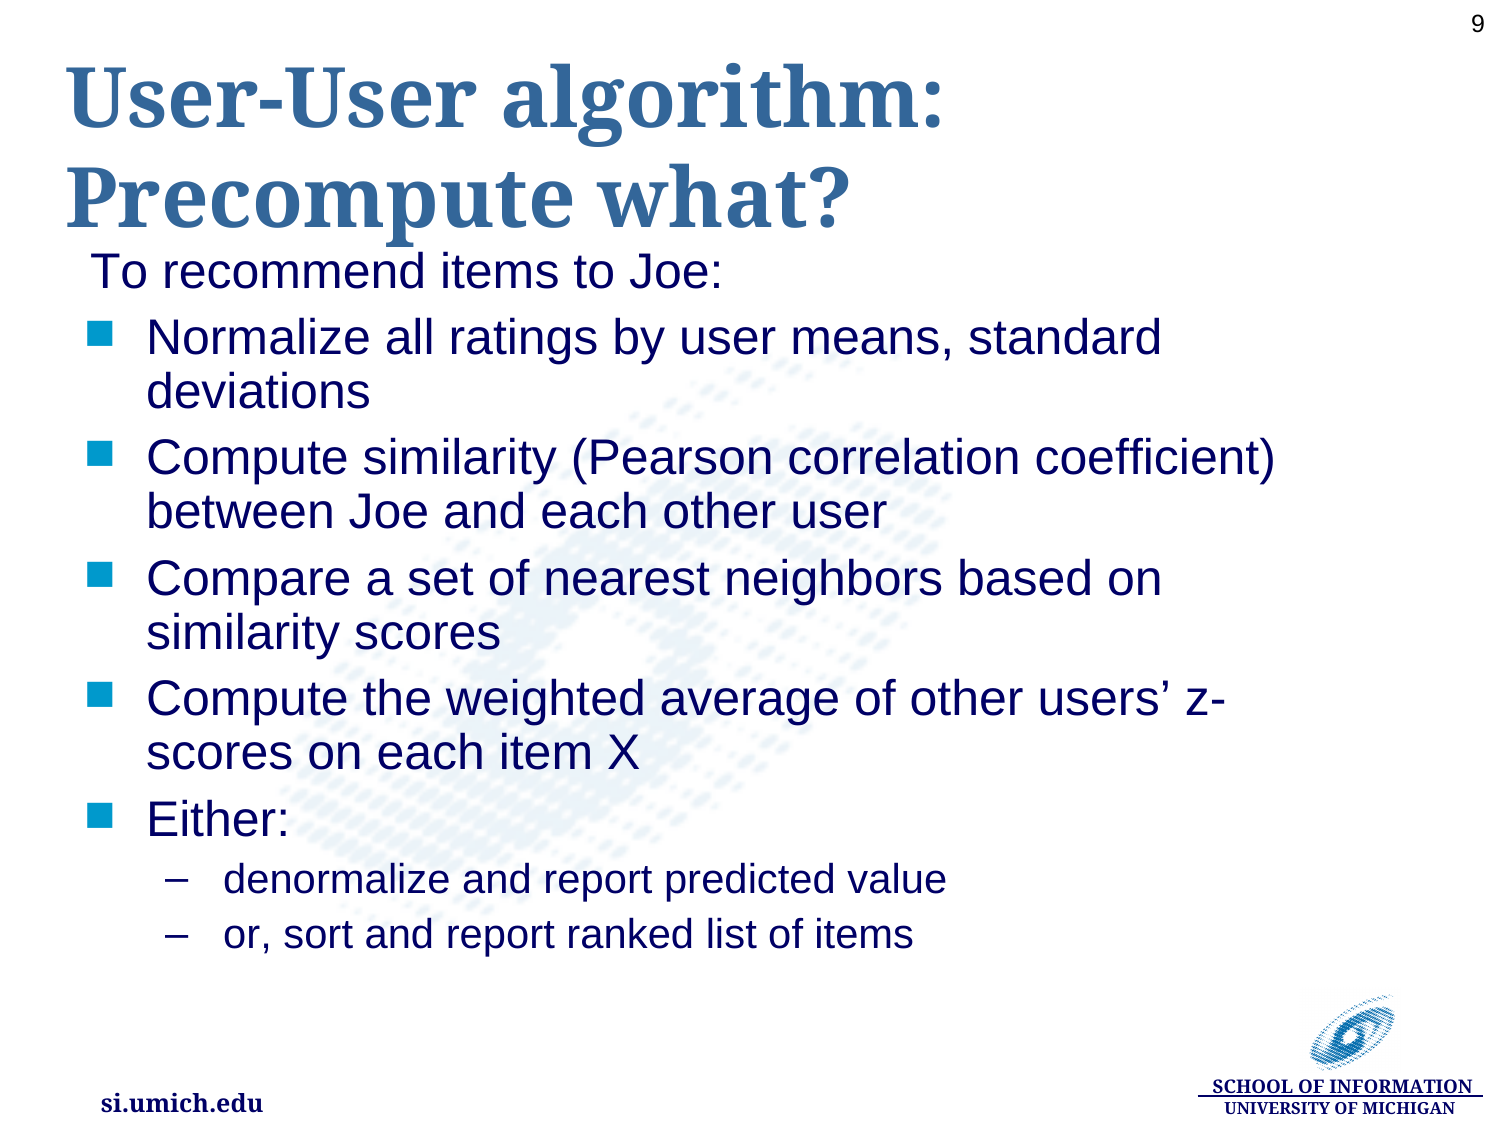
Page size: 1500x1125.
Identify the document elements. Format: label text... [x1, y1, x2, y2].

text_box <number> [1337, 0, 1500, 51]
title User-User algorithm: Precompute what? [49, 36, 1438, 252]
list To recommend items to Joe: Normalize all ratings by user means, standard deviations Compute similarity (Pearson correlation coefficient) between Joe and each other user Compare a set of nearest neighbors based on similarity scores Compute the weighted average of other users’ z-scores on each item X Either: denormalize and report predicted value or, sort and report ranked list of items [75, 237, 1351, 1026]
picture [1299, 987, 1401, 1073]
